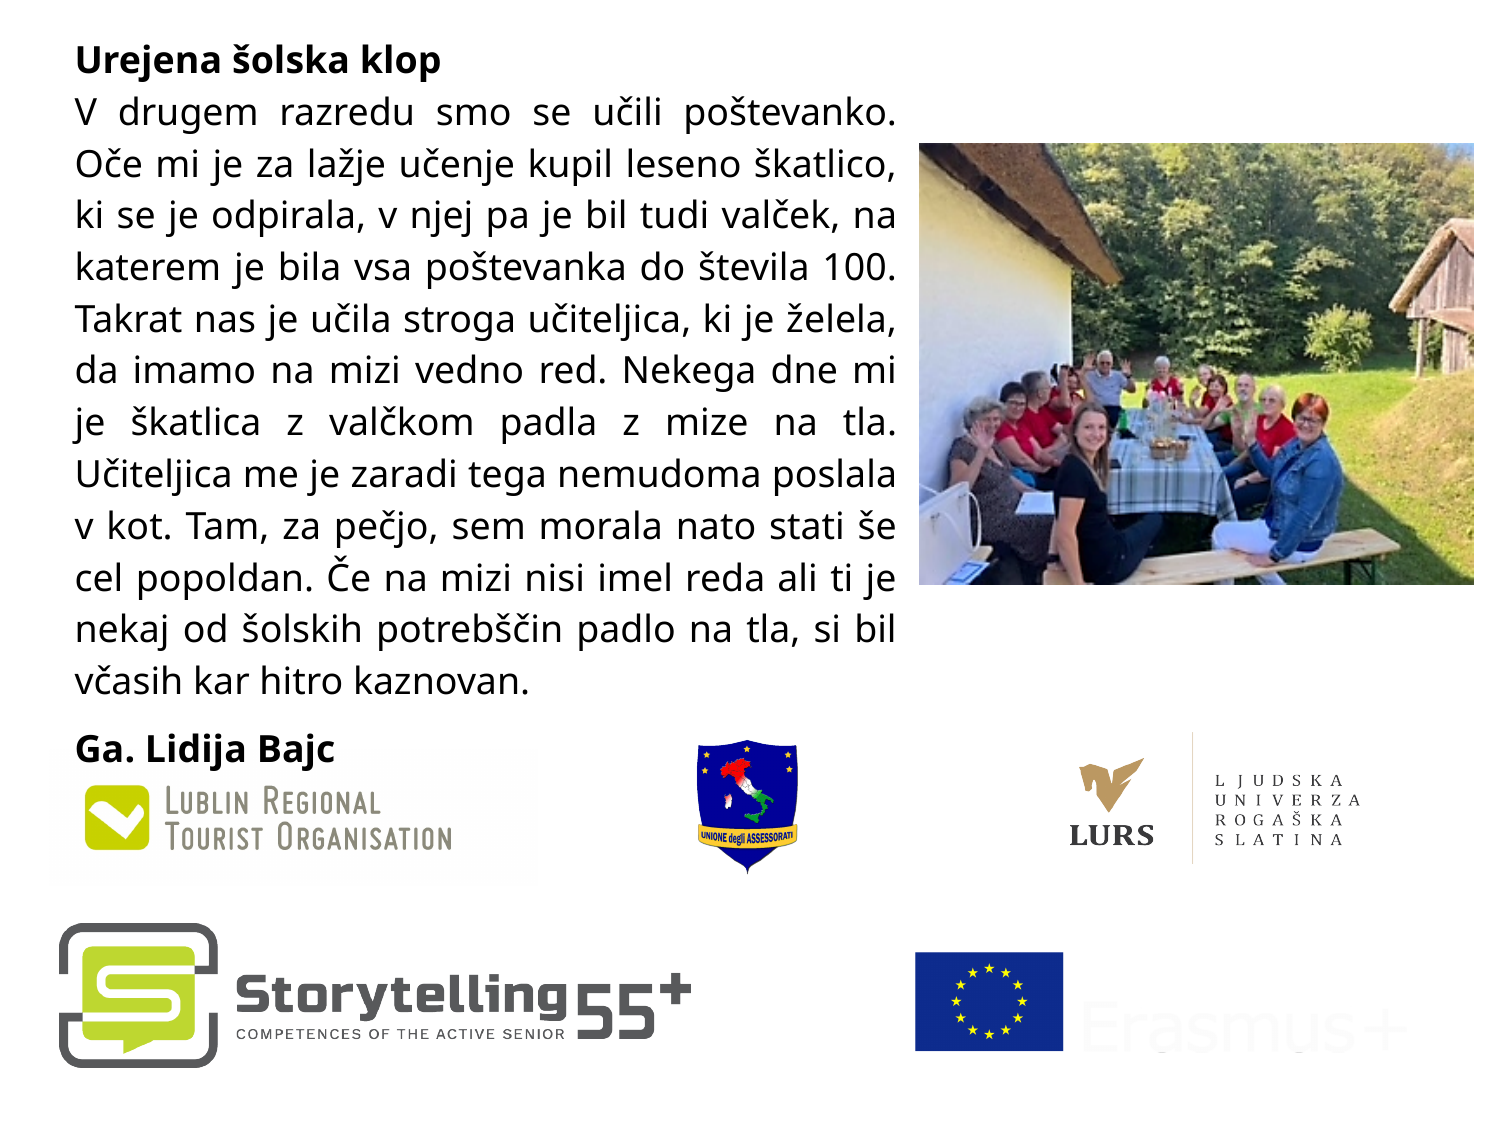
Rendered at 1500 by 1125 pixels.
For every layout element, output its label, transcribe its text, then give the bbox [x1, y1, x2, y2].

text_box Urejena šolska klop V drugem razredu smo se učili poštevanko. Oče mi je za lažje učenje kupil leseno škatlico, ki se je odpirala, v njej pa je bil tudi valček, na katerem je bila vsa poštevanka do števila 100. Takrat nas je učila stroga učiteljica, ki je želela, da imamo na mizi vedno red. Nekega dne mi je škatlica z valčkom padla z mize na tla. Učiteljica me je zaradi tega nemudoma poslala v kot. Tam, za pečjo, sem morala nato stati še cel popoldan. Če na mizi nisi imel reda ali ti je nekaj od šolskih potrebščin padlo na tla, si bil včasih kar hitro kaznovan. Ga. Lidija Bajc [60, 26, 913, 778]
picture [886, 923, 1435, 1080]
picture [49, 750, 538, 886]
picture [919, 143, 1474, 585]
picture [677, 778, 823, 880]
picture [59, 923, 691, 1068]
text_box [0, 733, 1500, 903]
picture [1070, 732, 1360, 864]
